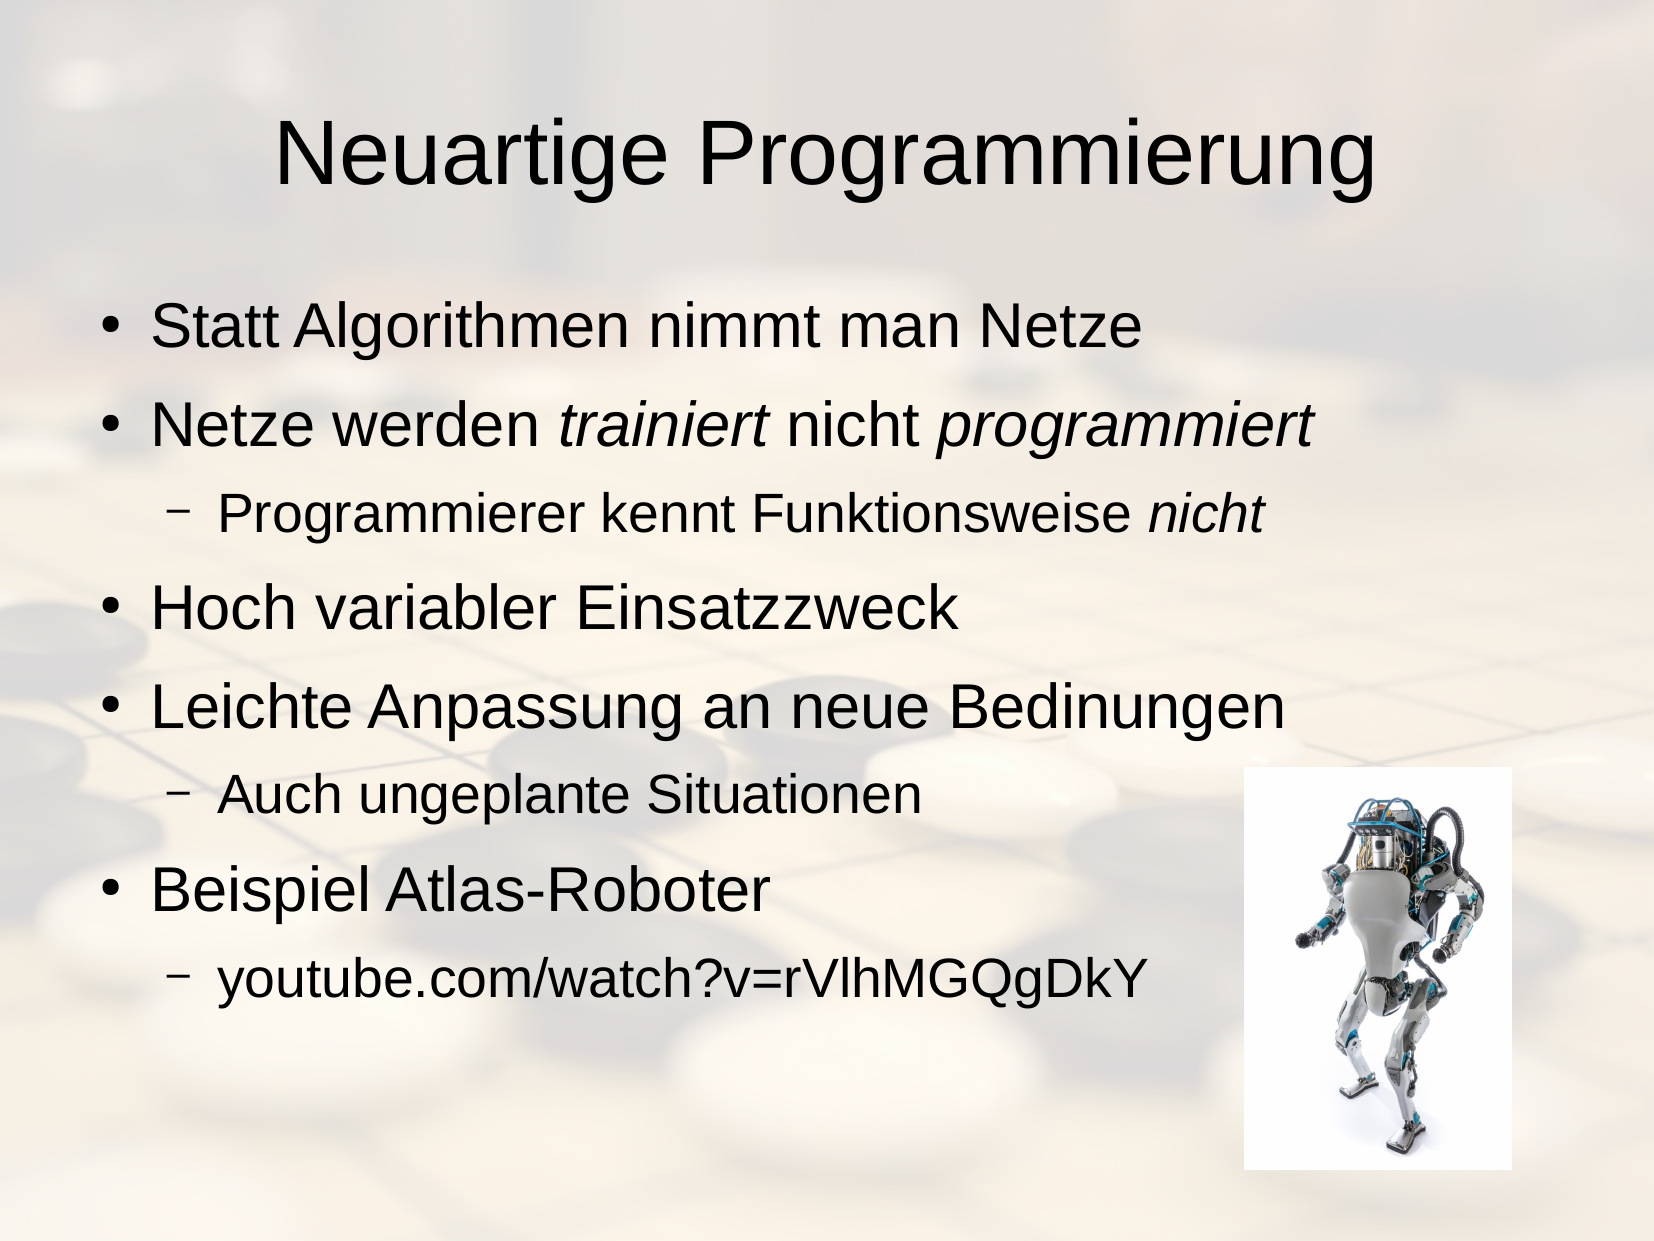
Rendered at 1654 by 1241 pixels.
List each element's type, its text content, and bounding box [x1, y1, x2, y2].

list Statt Algorithmen nimmt man Netze Netze werden trainiert nicht programmiert Programmierer kennt Funktionsweise nicht Hoch variabler Einsatzzweck Leichte Anpassung an neue Bedinungen Auch ungeplante Situationen Beispiel Atlas-Roboter youtube.com/watch?v=rVlhMGQgDkY [82, 290, 1571, 1010]
title Neuartige Programmierung [82, 49, 1571, 257]
picture [1244, 767, 1512, 1170]
